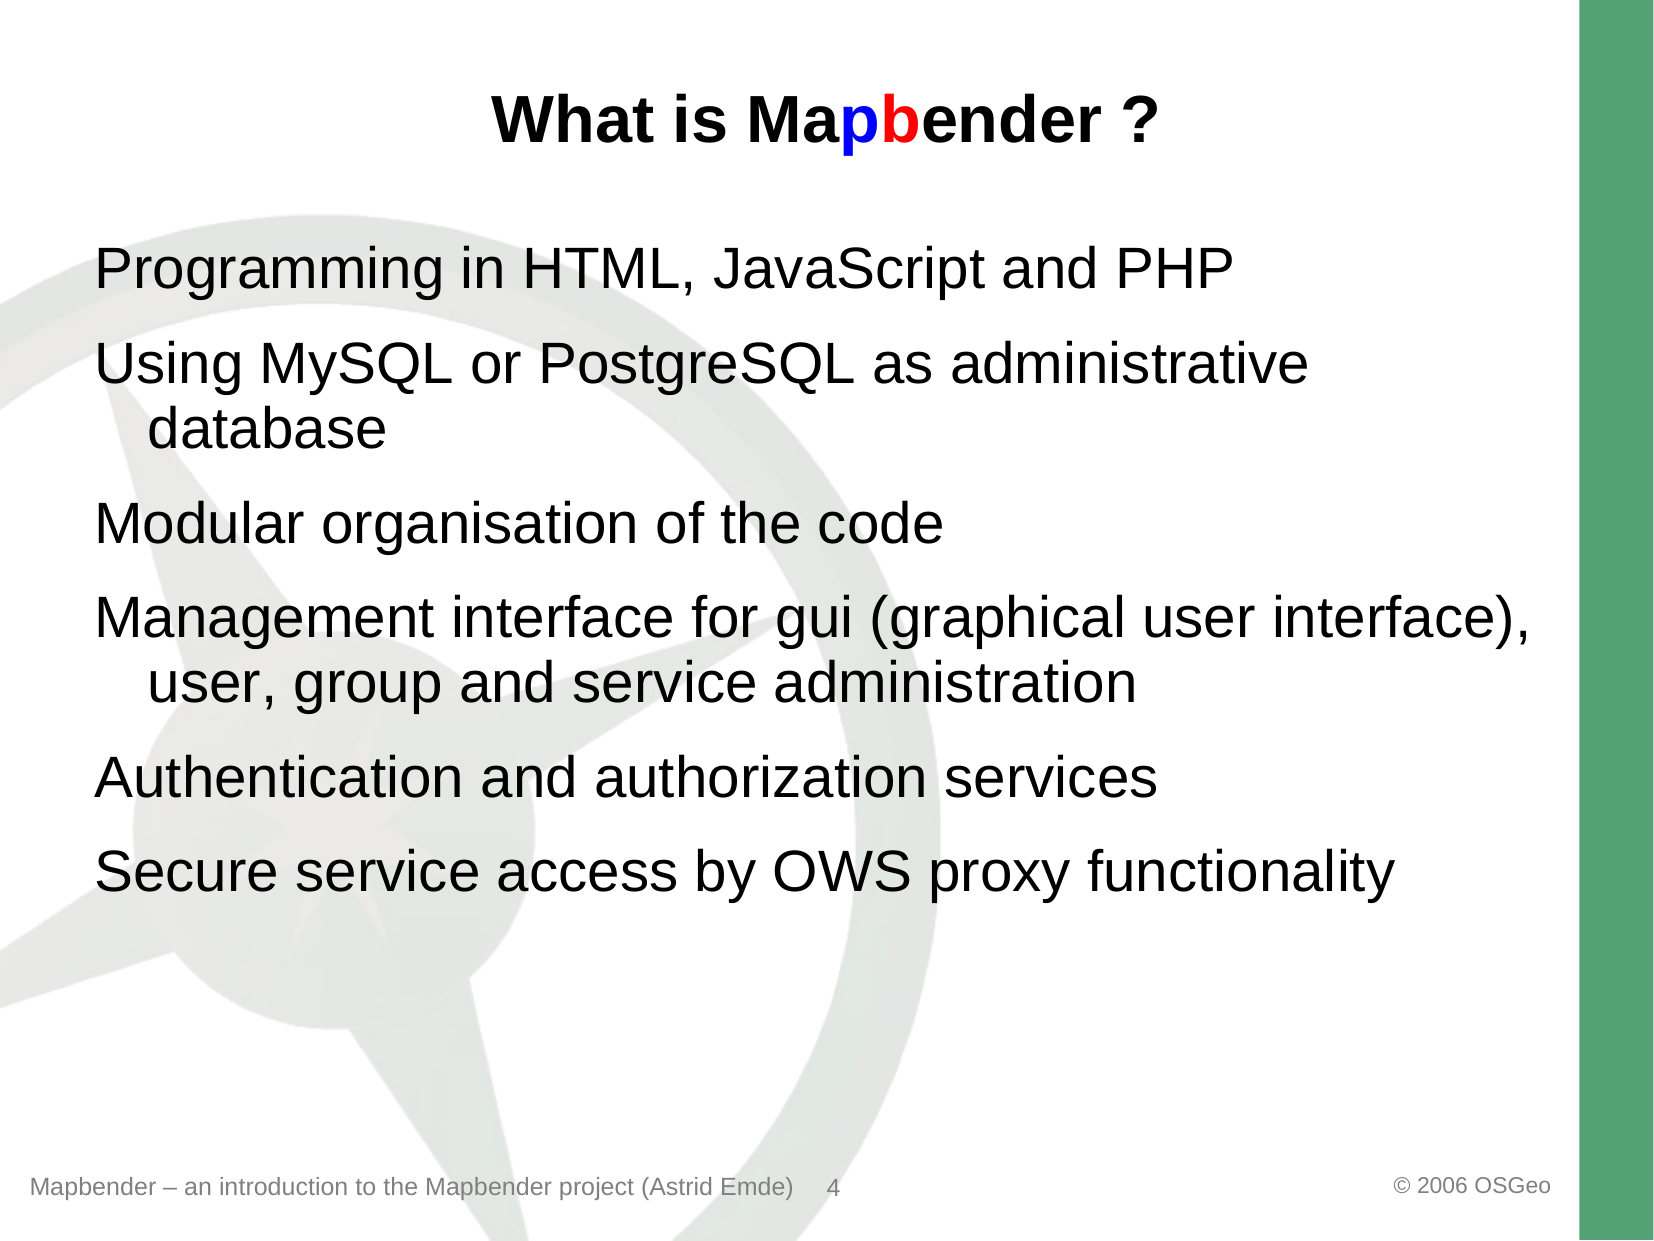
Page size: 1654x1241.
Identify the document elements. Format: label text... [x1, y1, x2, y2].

list Programming in HTML, JavaScript and PHP Using MySQL or PostgreSQL as administrative database Modular organisation of the code Management interface for gui (graphical user interface), user, group and service administration Authentication and authorization services Secure service access by OWS proxy functionality [76, 236, 1565, 1055]
title What is Mapbender ? [82, 31, 1571, 207]
picture [0, 192, 1020, 1241]
